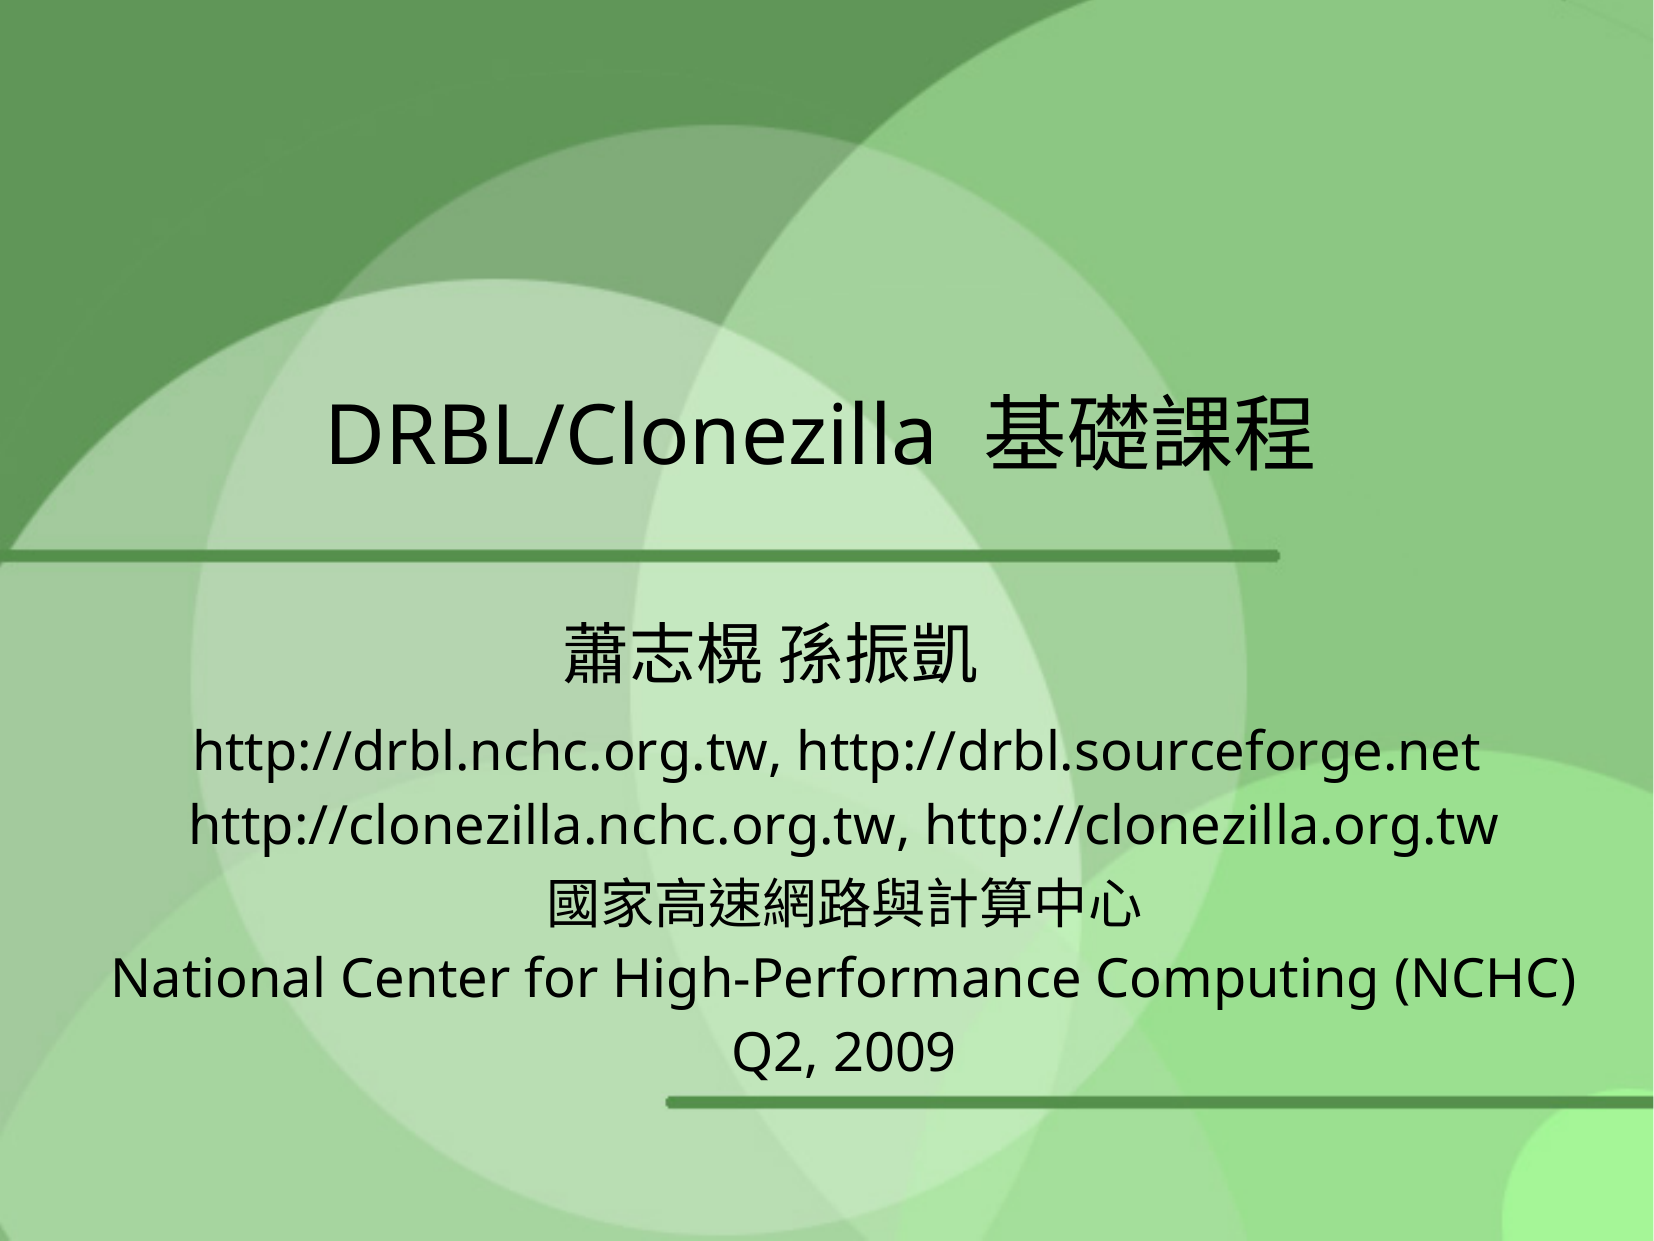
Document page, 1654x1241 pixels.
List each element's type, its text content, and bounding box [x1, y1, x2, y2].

picture [0, 0, 1654, 1241]
title DRBL/Clonezilla 基礎課程 [236, 324, 1371, 532]
subtitle 蕭志榥 孫振凱 [295, 590, 1211, 709]
text_box http://drbl.nchc.org.tw, http://drbl.sourceforge.net http://clonezilla.nchc.org.tw, http://clonezilla.org.tw 國家高速網路與計算中心 National Center for High-Performance Computing (NCHC) Q2, 2009 [59, 750, 1595, 1051]
